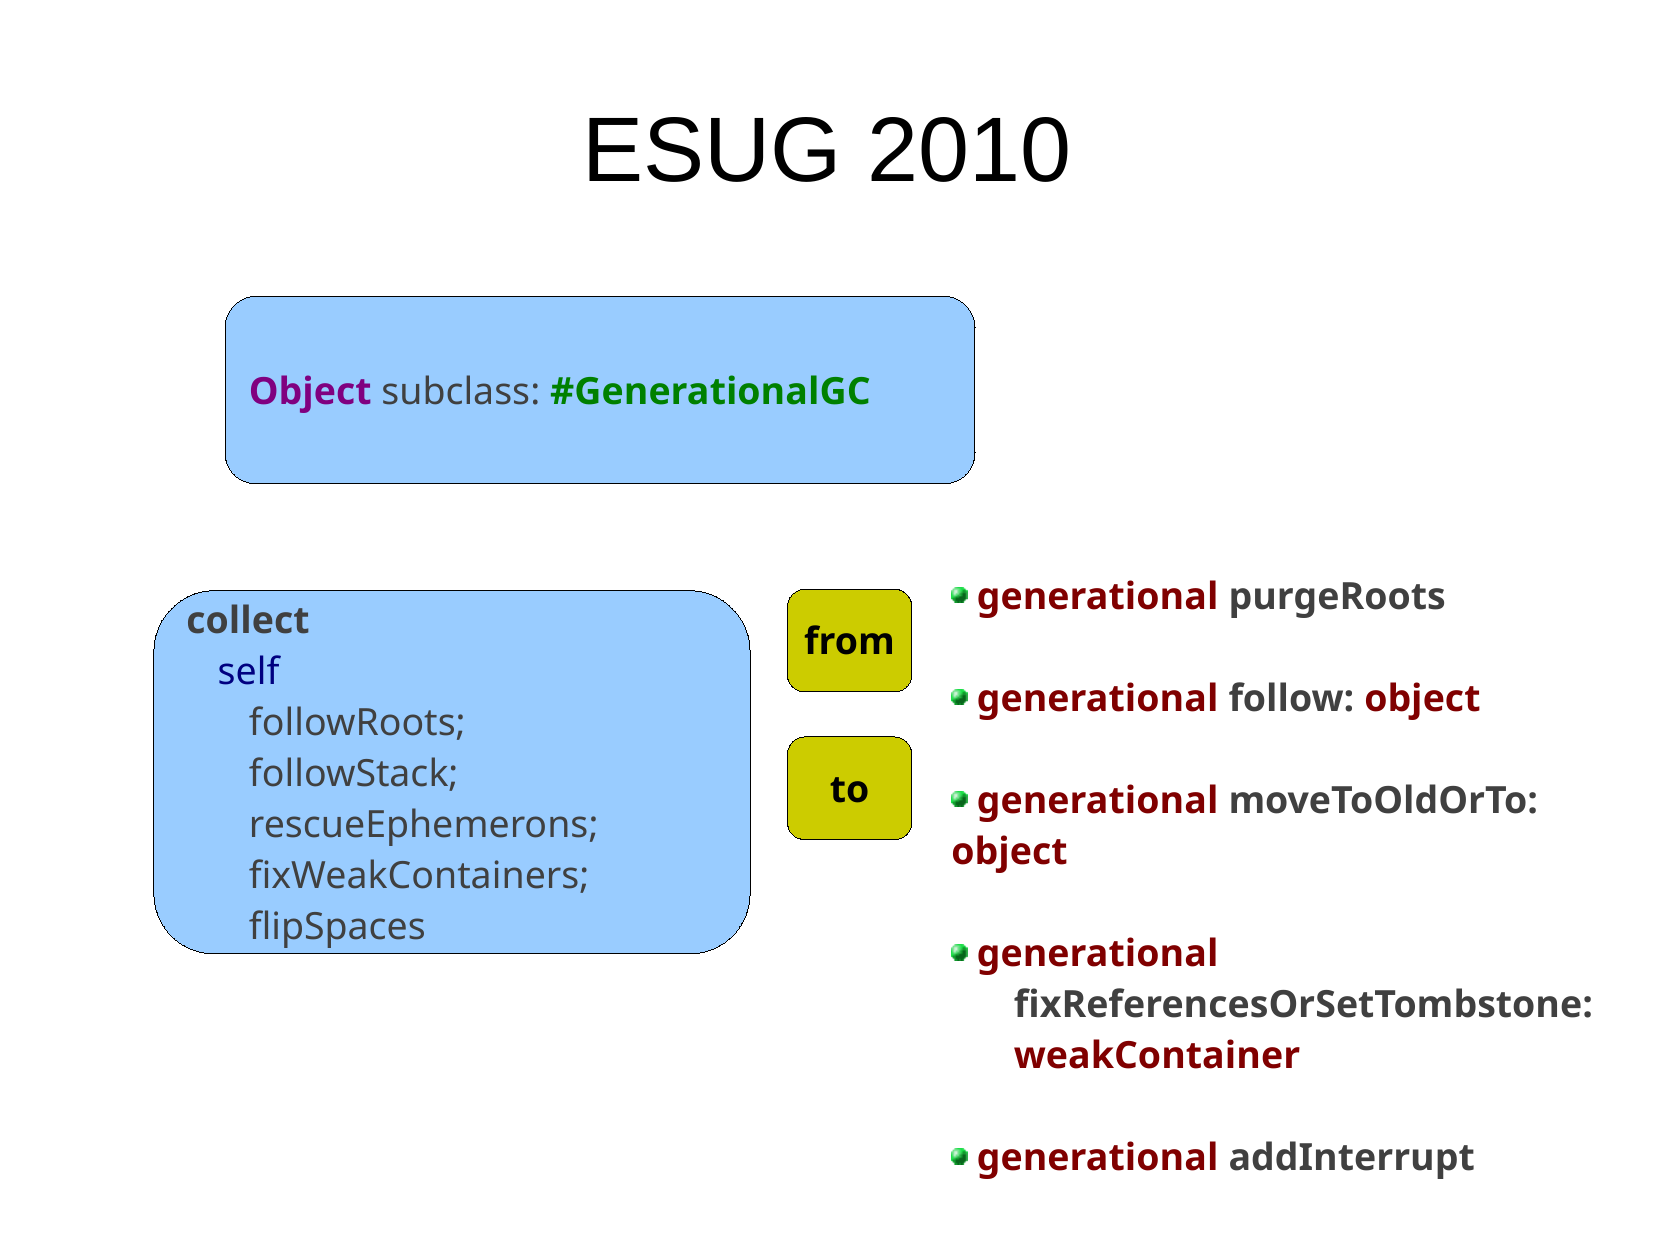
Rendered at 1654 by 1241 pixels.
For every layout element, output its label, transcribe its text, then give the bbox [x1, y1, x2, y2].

text_box from [787, 589, 912, 692]
text_box Object subclass: #GenerationalGC [225, 296, 976, 484]
text_box generational purgeRoots generational follow: object generational moveToOldOrTo: object generational fixReferencesOrSetTombstone: weakContainer generational addInterrupt [936, 562, 1641, 1056]
picture [951, 1148, 968, 1165]
text_box collect self followRoots; followStack; rescueEphemerons; fixWeakContainers; flipSpaces [153, 590, 751, 954]
text_box ESUG 2010 [245, 91, 1409, 209]
text_box to [787, 736, 912, 840]
